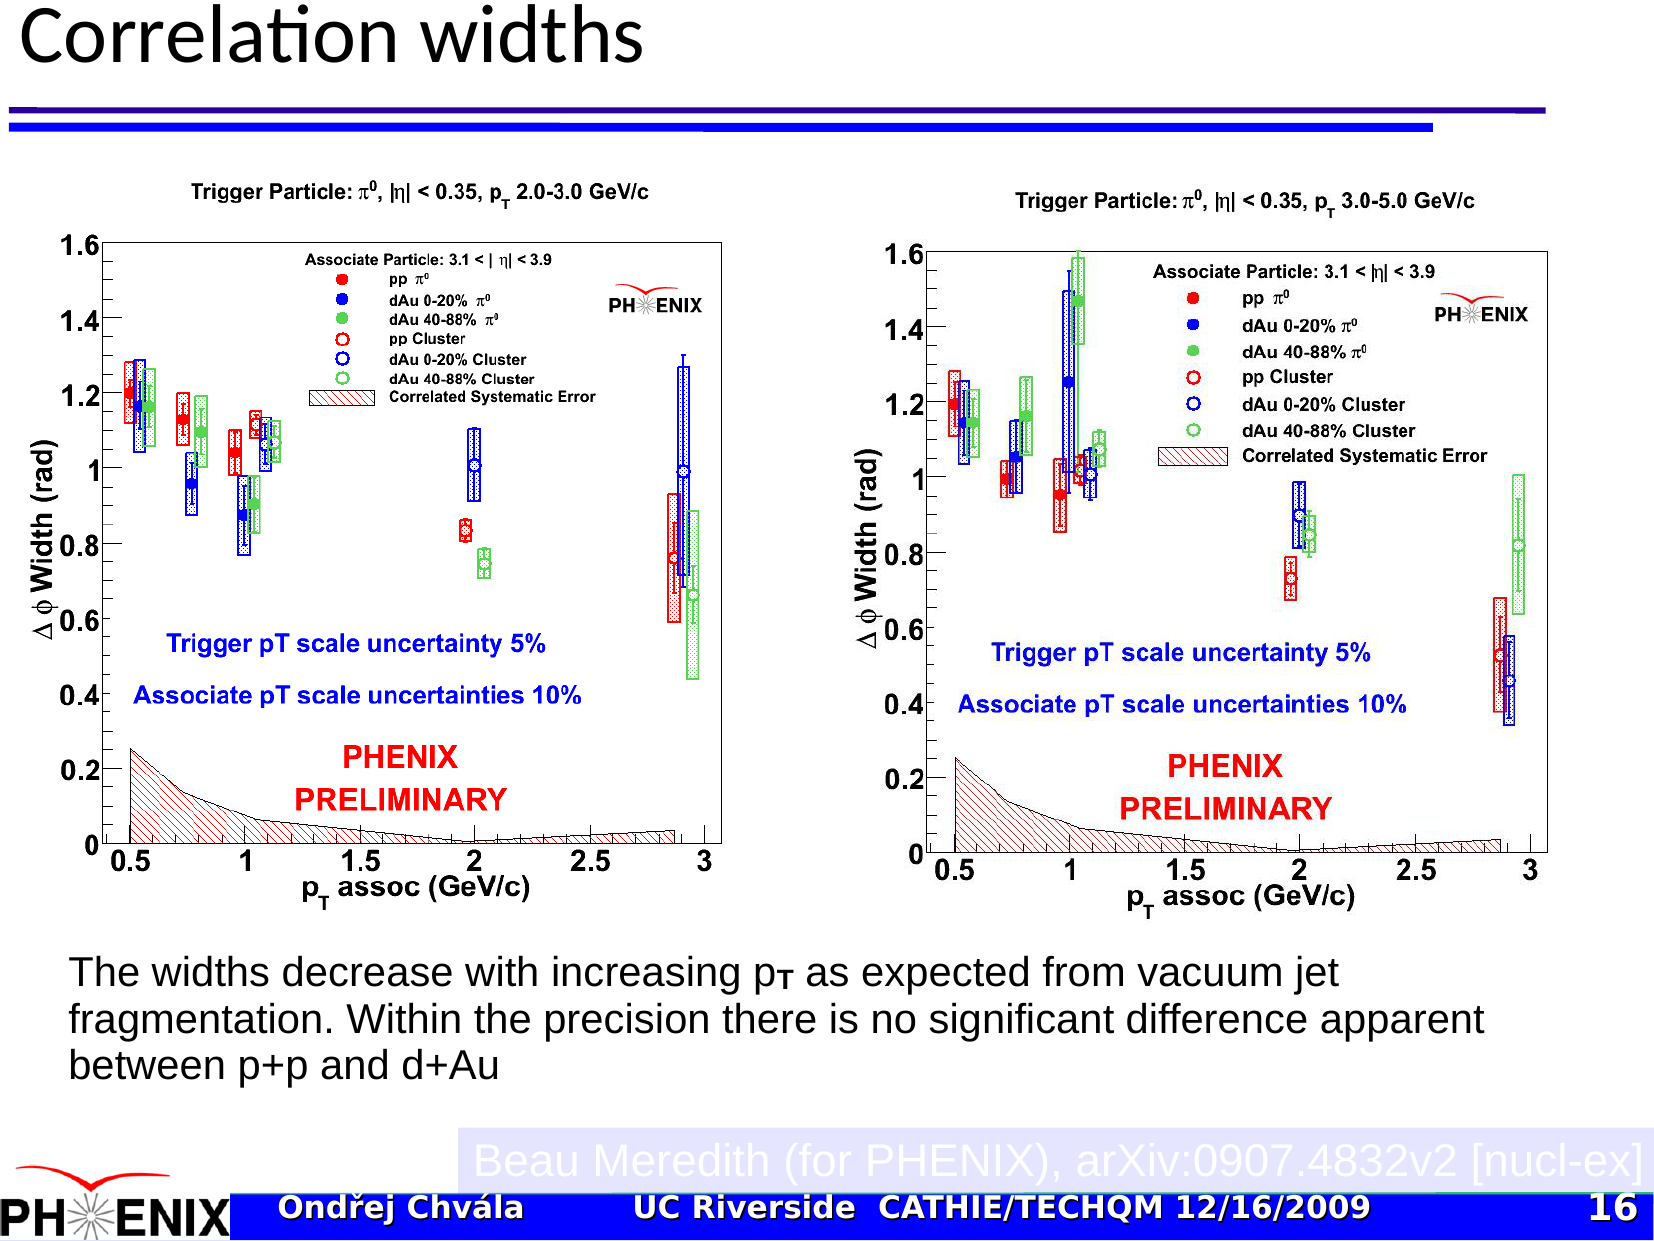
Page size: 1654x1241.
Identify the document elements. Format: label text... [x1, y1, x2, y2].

text_box The widths decrease with increasing pT as expected from vacuum jet fragmentation. Within the precision there is no significant difference apparent between p+p and d+Au [53, 941, 1522, 1107]
text_box Beau Meredith (for PHENIX), arXiv:0907.4832v2 [nucl-ex] [458, 1127, 1654, 1194]
picture [0, 0, 1654, 1240]
title Correlation widths [19, 0, 1635, 97]
